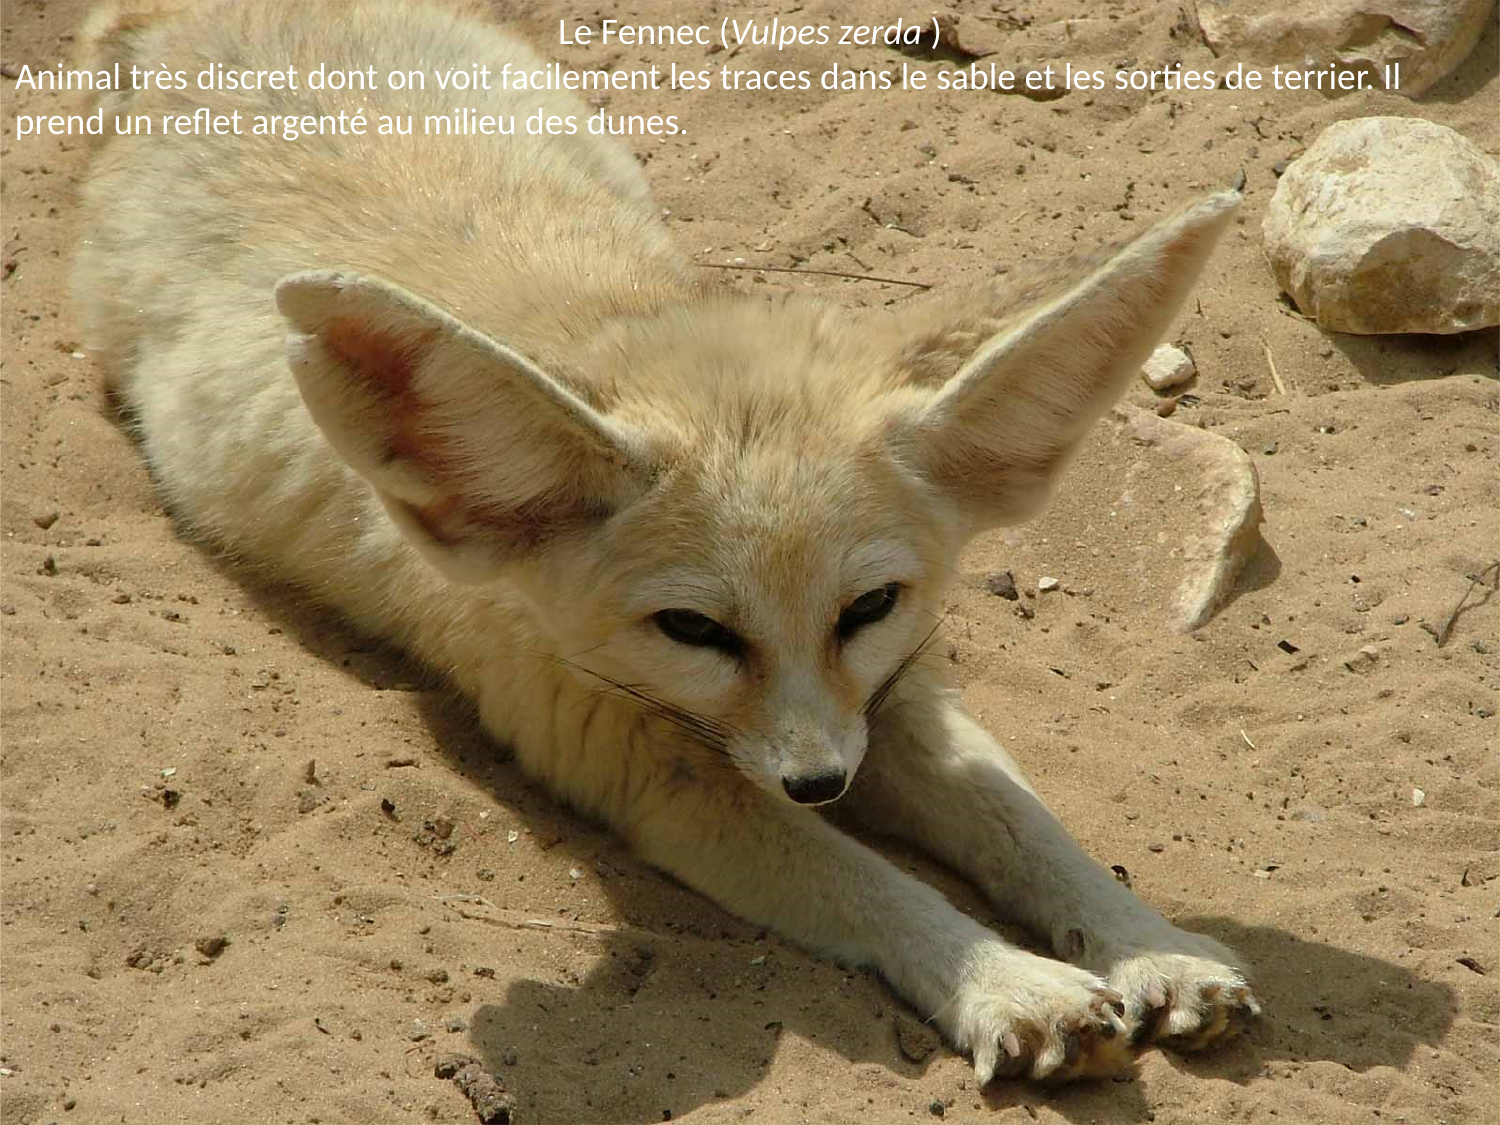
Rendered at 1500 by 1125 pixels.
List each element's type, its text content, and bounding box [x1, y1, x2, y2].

picture [0, 195, 1500, 1125]
text_box Le Fennec (Vulpes zerda ) Animal très discret dont on voit facilement les traces dans le sable et les sorties de terrier. Il prend un reflet argenté au milieu des dunes. [0, 0, 1500, 195]
